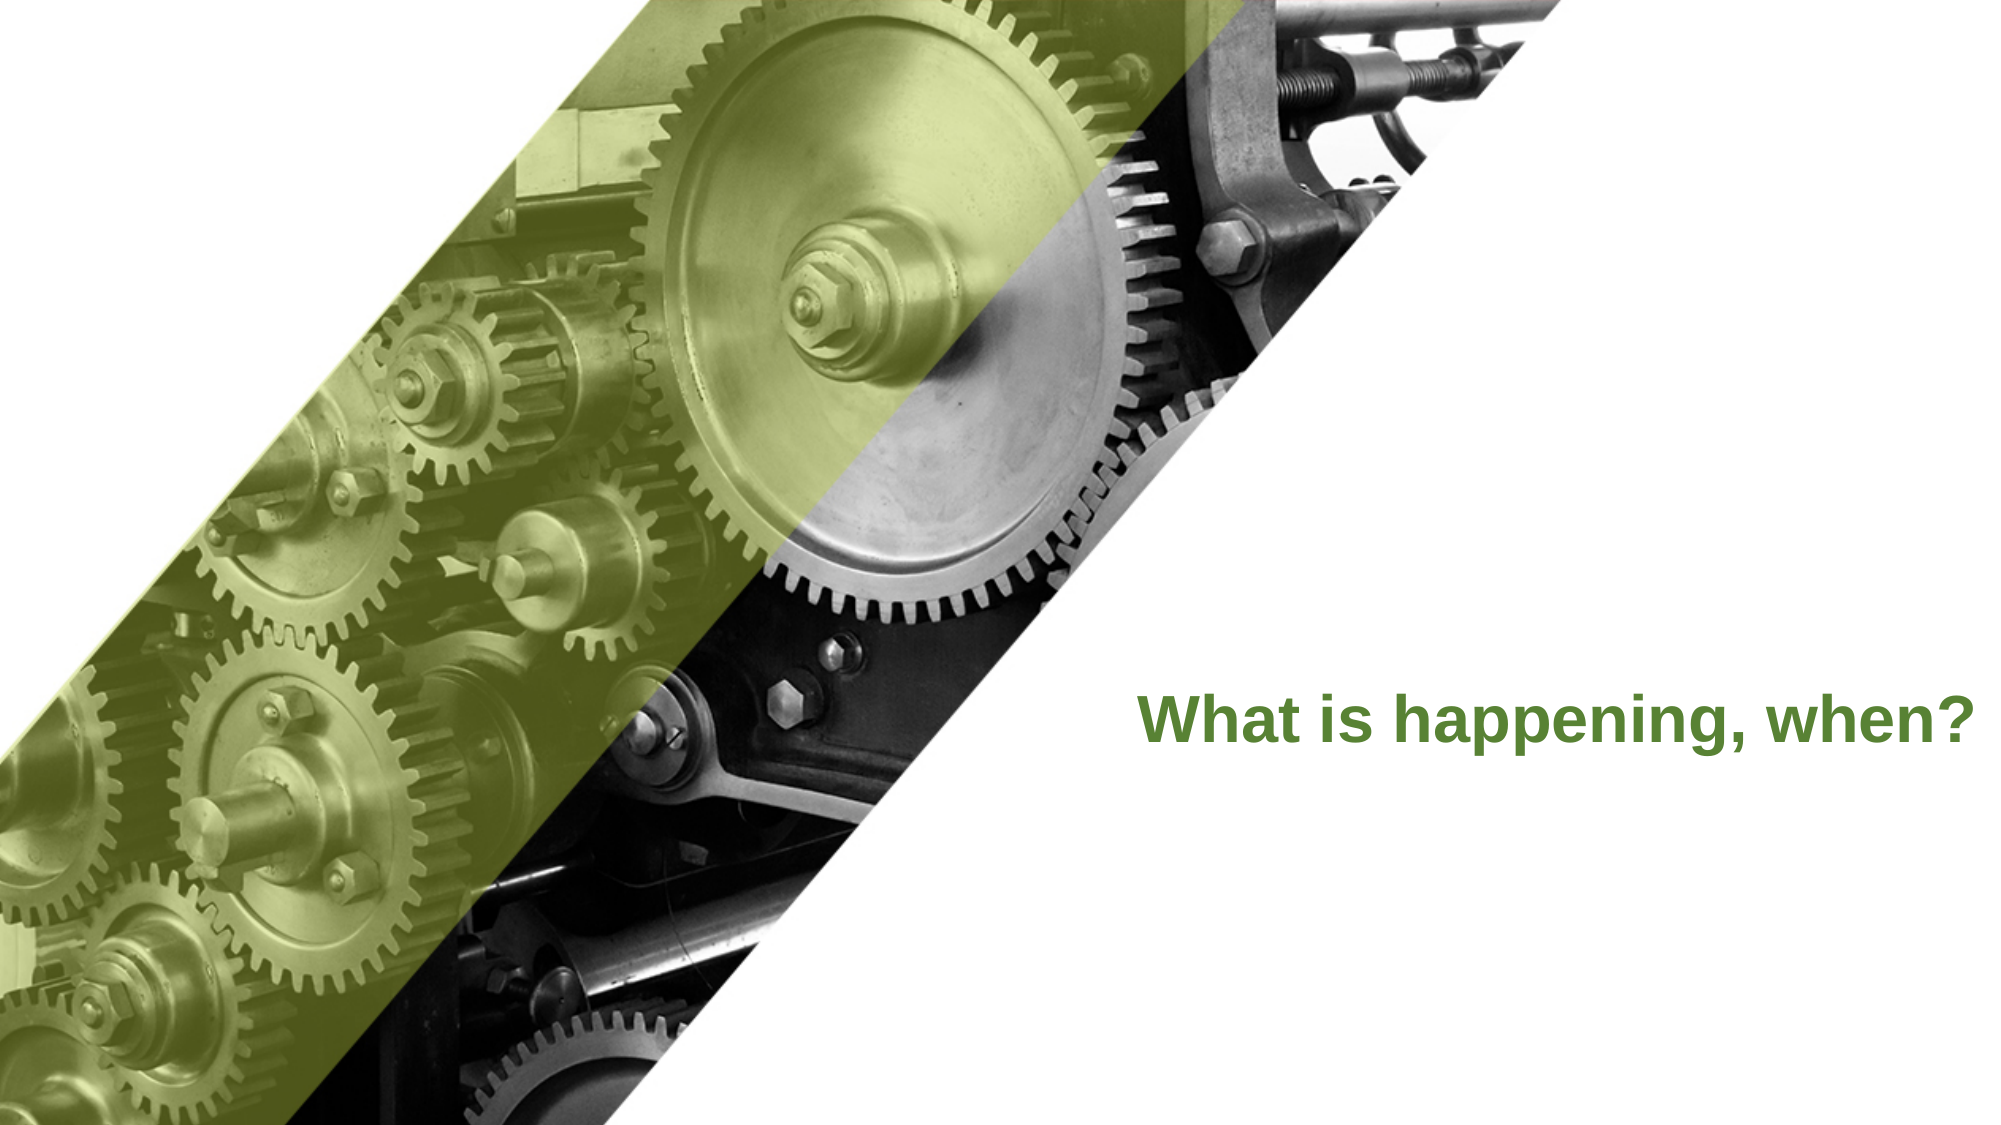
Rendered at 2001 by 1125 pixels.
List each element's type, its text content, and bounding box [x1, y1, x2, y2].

text_box What is happening, when? [1122, 669, 1993, 764]
